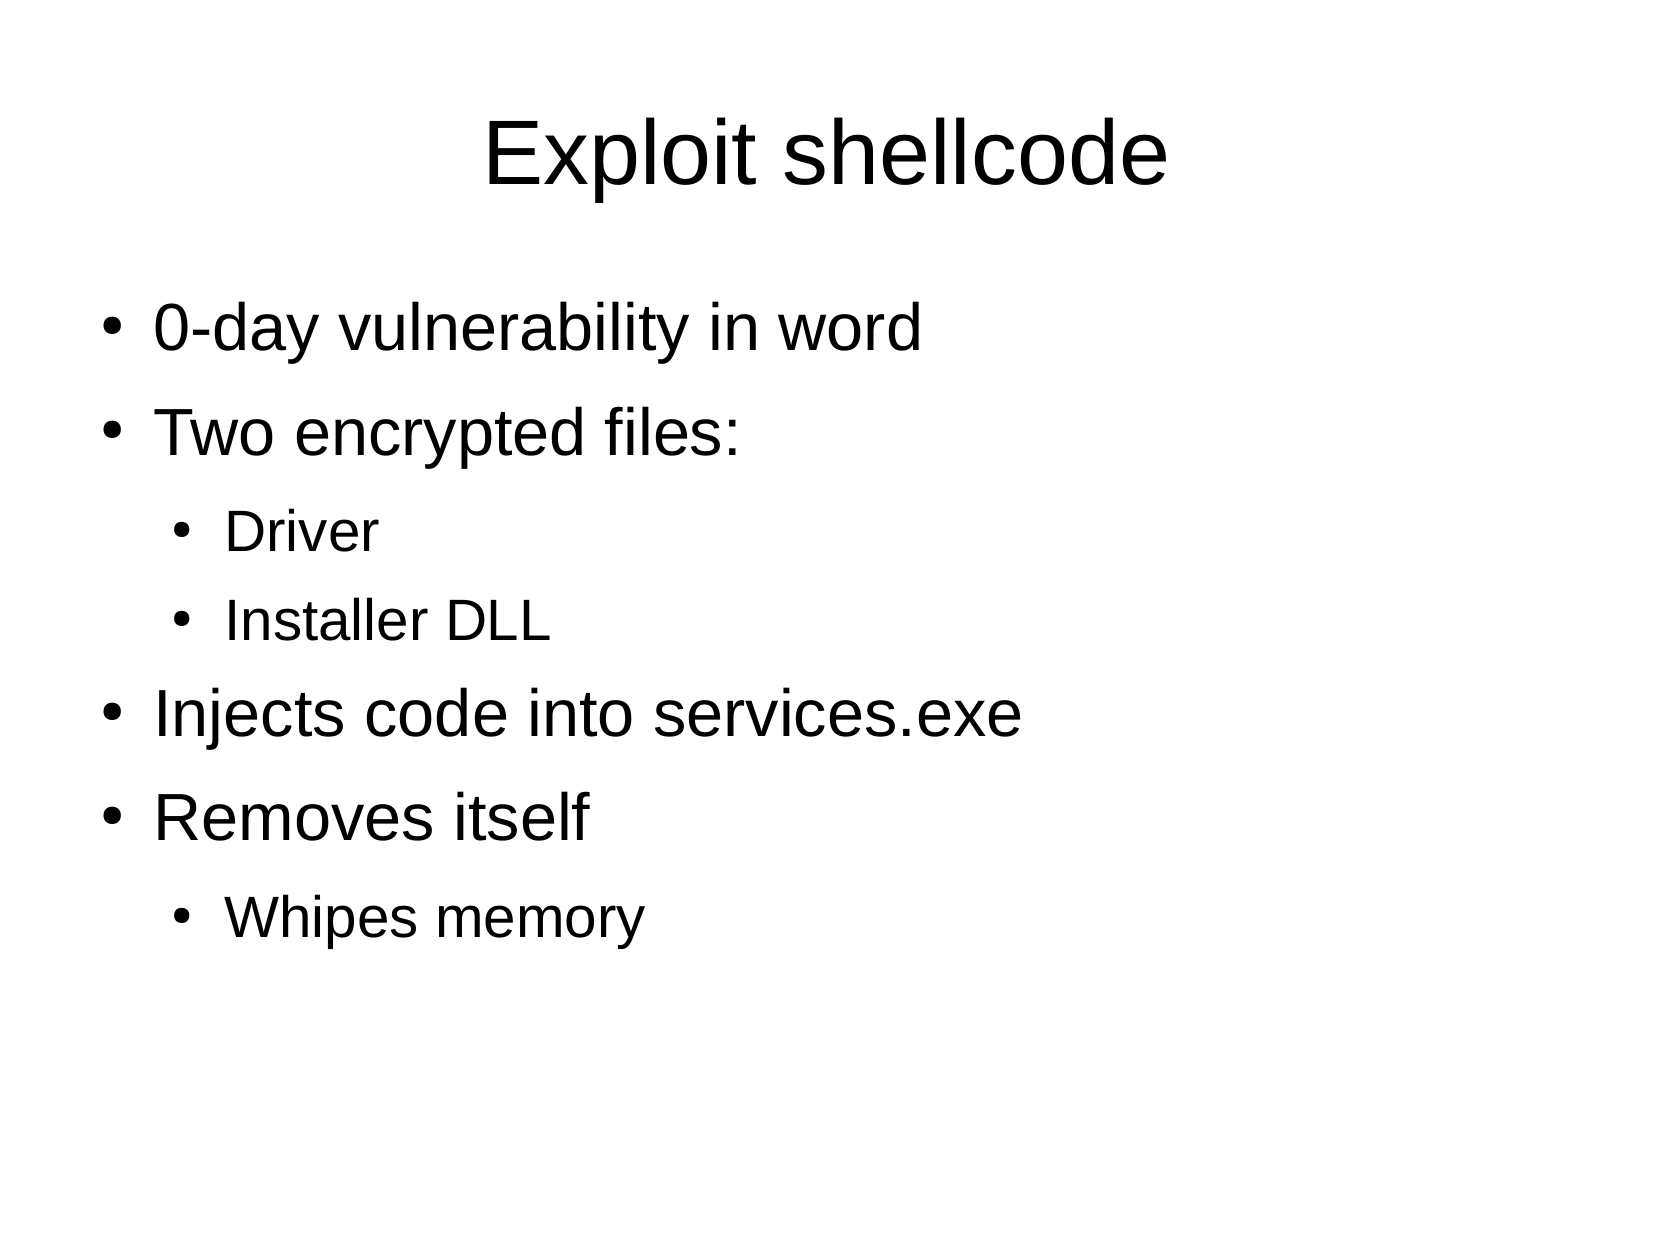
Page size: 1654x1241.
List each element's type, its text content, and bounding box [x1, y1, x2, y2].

title Exploit shellcode [82, 49, 1571, 257]
list 0-day vulnerability in word Two encrypted files: Driver Installer DLL Injects code into services.exe Removes itself Whipes memory [82, 290, 1571, 1109]
